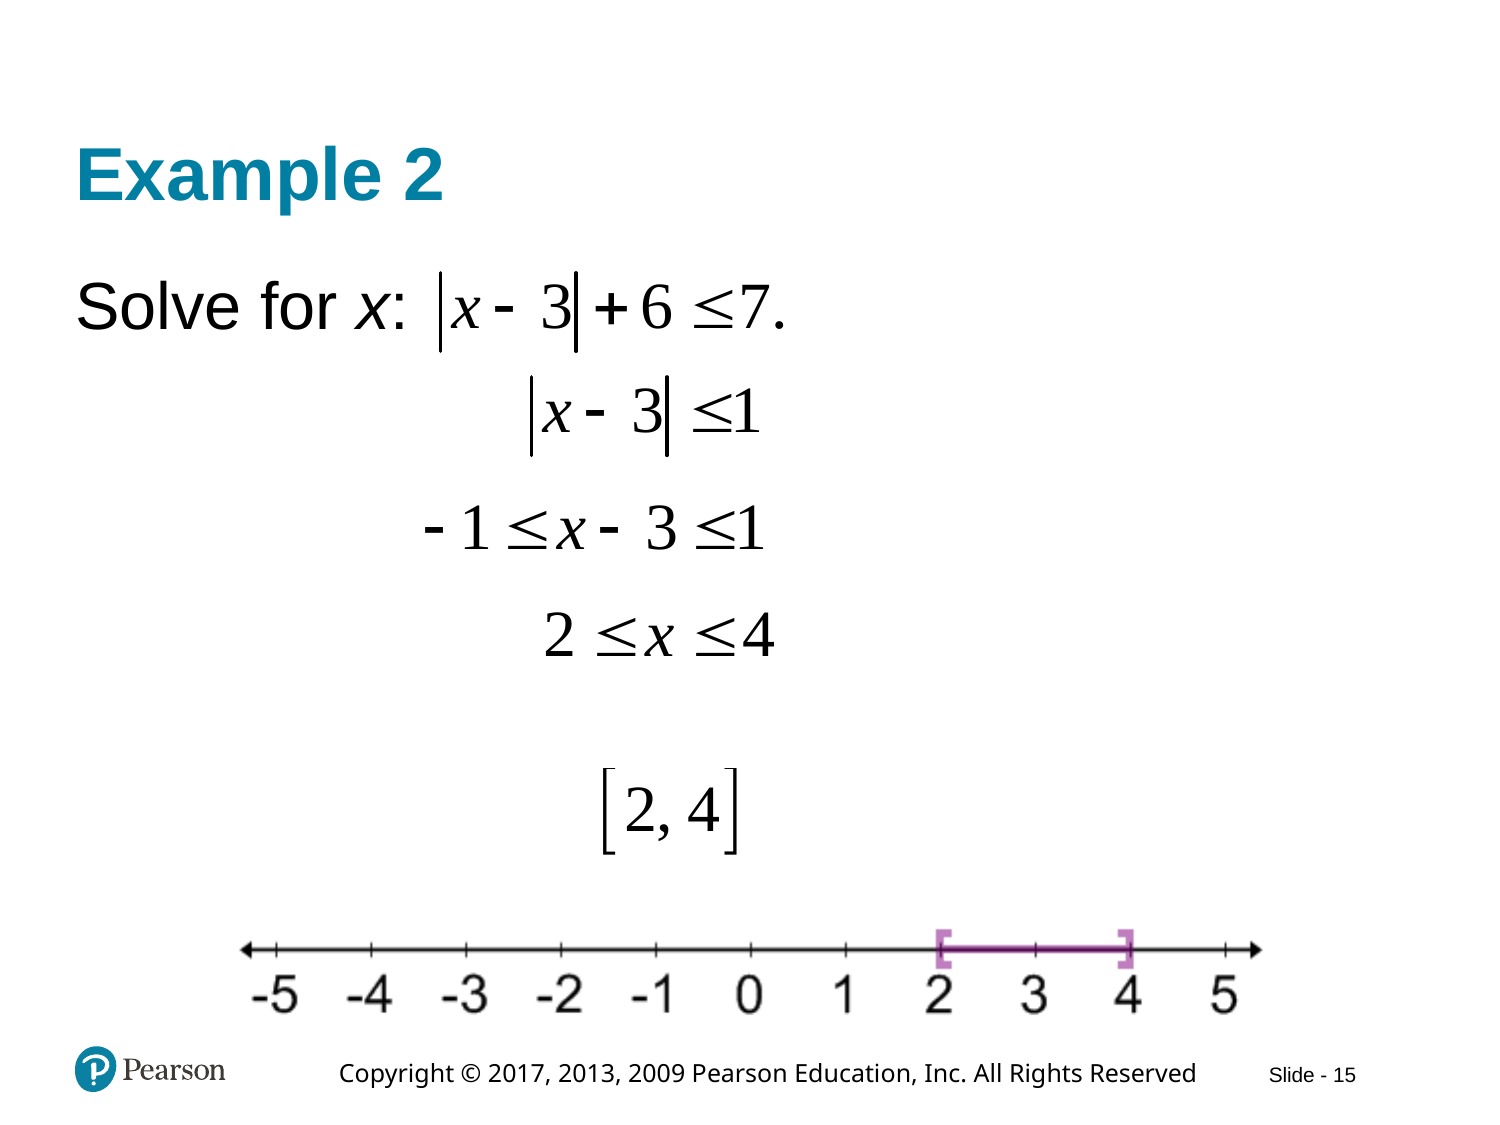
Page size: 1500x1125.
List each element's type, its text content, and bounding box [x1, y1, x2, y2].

title Example 2 [75, 35, 1425, 216]
chart [419, 499, 766, 558]
list Solve for x: [75, 262, 413, 334]
chart [434, 267, 788, 357]
chart [538, 605, 778, 665]
chart [599, 768, 744, 863]
chart [525, 371, 762, 461]
picture [181, 892, 1320, 1025]
